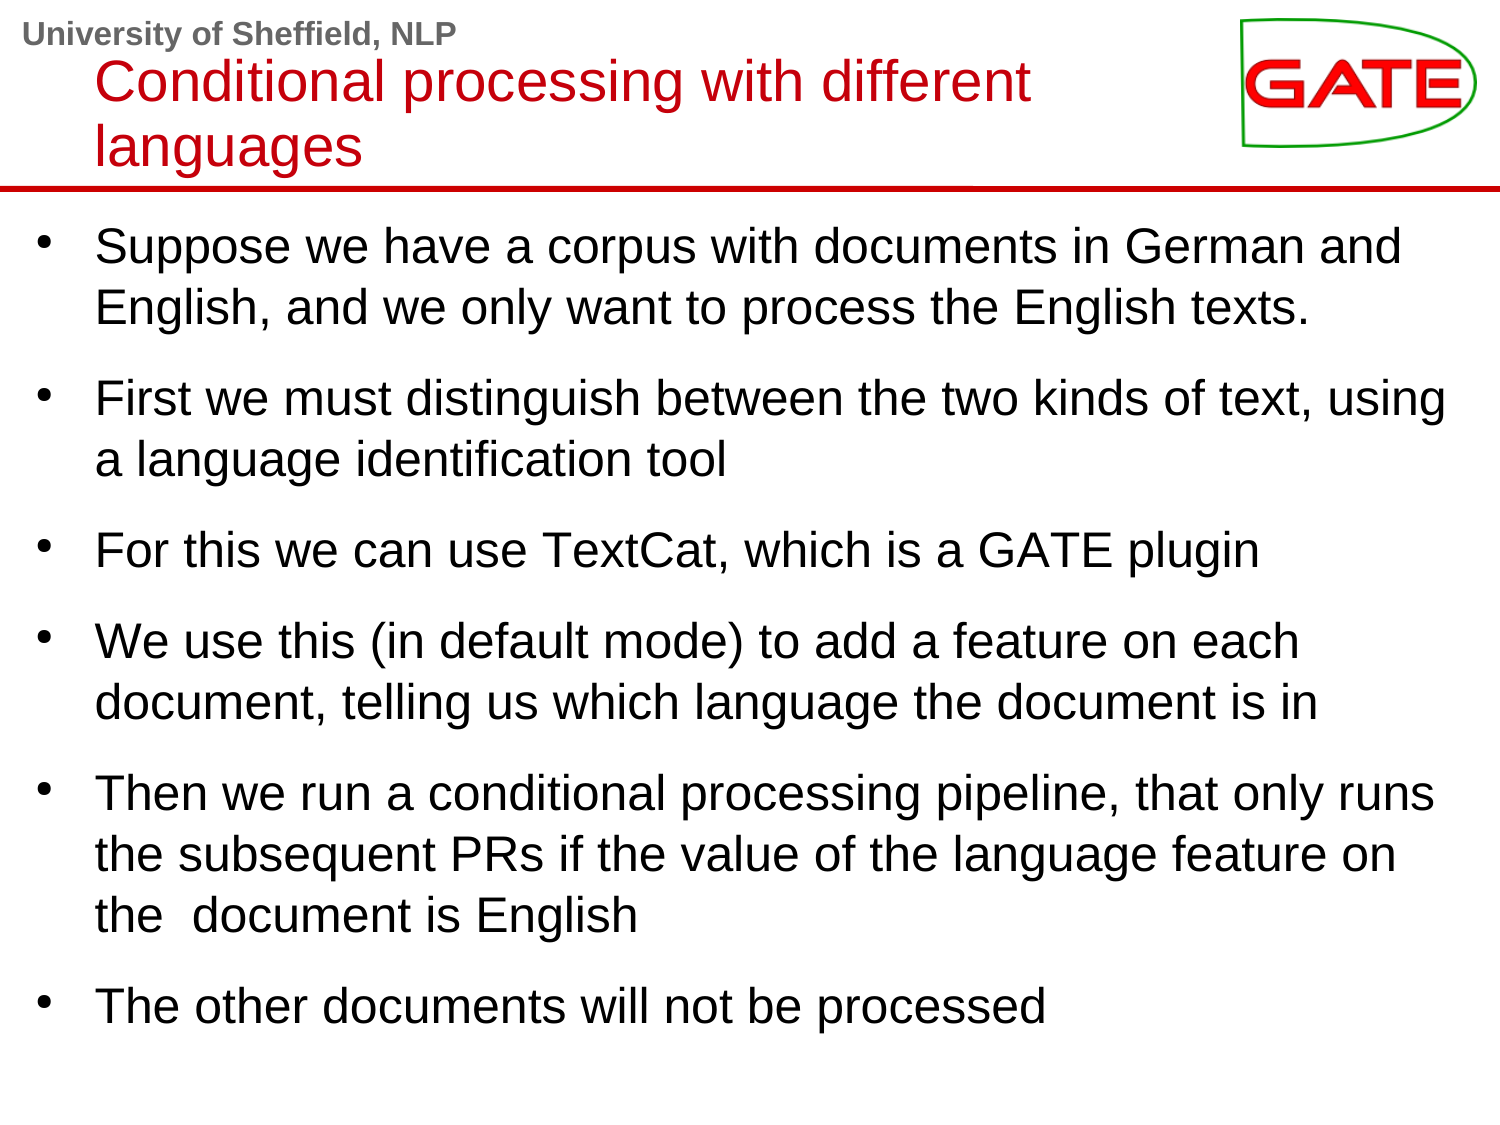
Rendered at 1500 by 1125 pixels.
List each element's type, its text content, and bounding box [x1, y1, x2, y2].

title Conditional processing with different languages [94, 47, 1314, 183]
list Suppose we have a corpus with documents in German and English, and we only want to process the English texts. First we must distinguish between the two kinds of text, using a language identification tool For this we can use TextCat, which is a GATE plugin We use this (in default mode) to add a feature on each document, telling us which language the document is in Then we run a conditional processing pipeline, that only runs the subsequent PRs if the value of the language feature on the document is English The other documents will not be processed [35, 212, 1453, 1063]
picture [1240, 18, 1477, 148]
